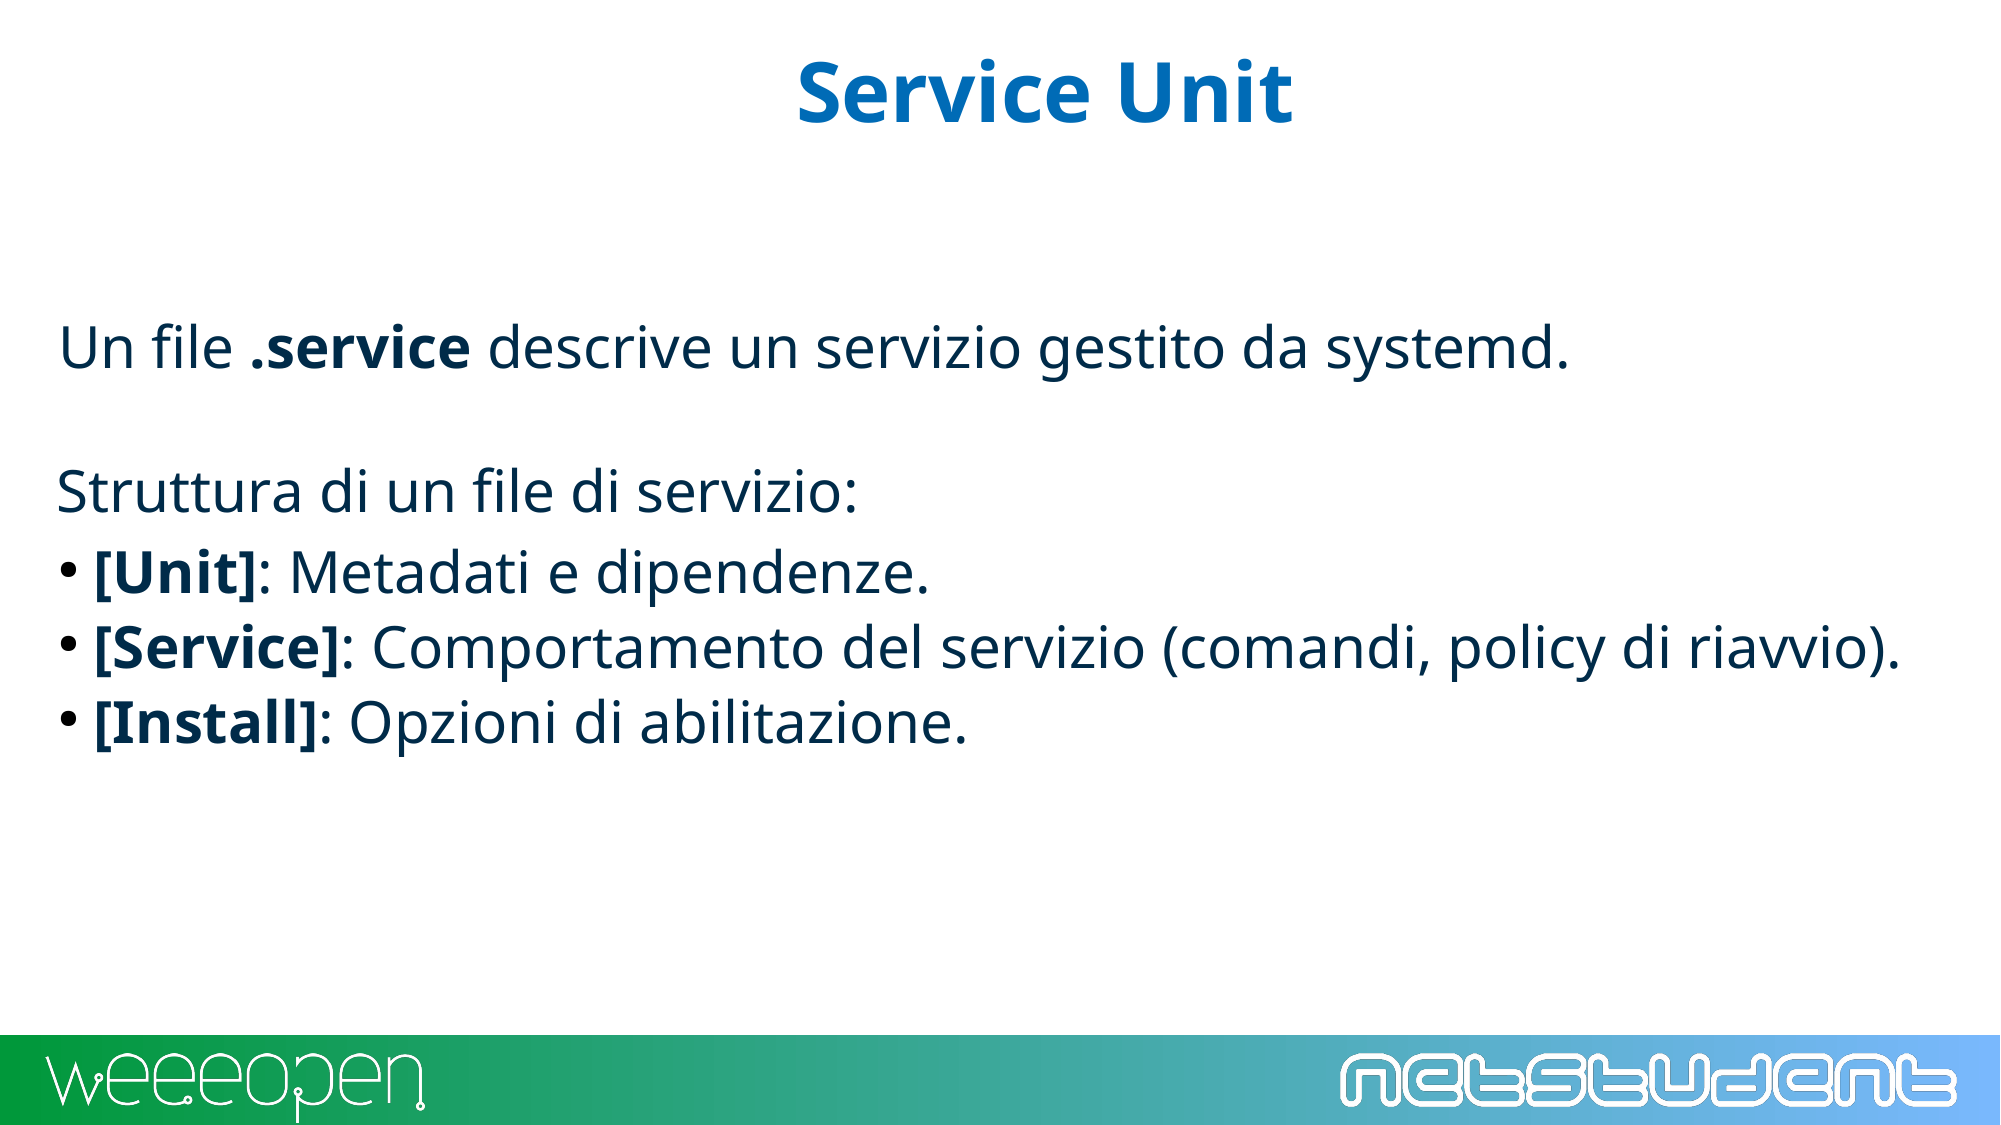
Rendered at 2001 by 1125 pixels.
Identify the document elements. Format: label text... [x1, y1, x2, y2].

text_box Struttura di un file di servizio: [56, 450, 699, 524]
text_box Un file .service descrive un servizio gestito da systemd. [58, 306, 1267, 381]
picture [1340, 1053, 1957, 1107]
text_box [0, 0, 2000, 1125]
picture [45, 1053, 425, 1123]
text_box Service Unit [796, 33, 1204, 139]
text_box [Service]: Comportamento del servizio (comandi, policy di riavvio). [58, 606, 1555, 680]
text_box [Unit]: Metadati e dipendenze. [58, 531, 762, 605]
text_box [Install]: Opzioni di abilitazione. [58, 680, 785, 755]
